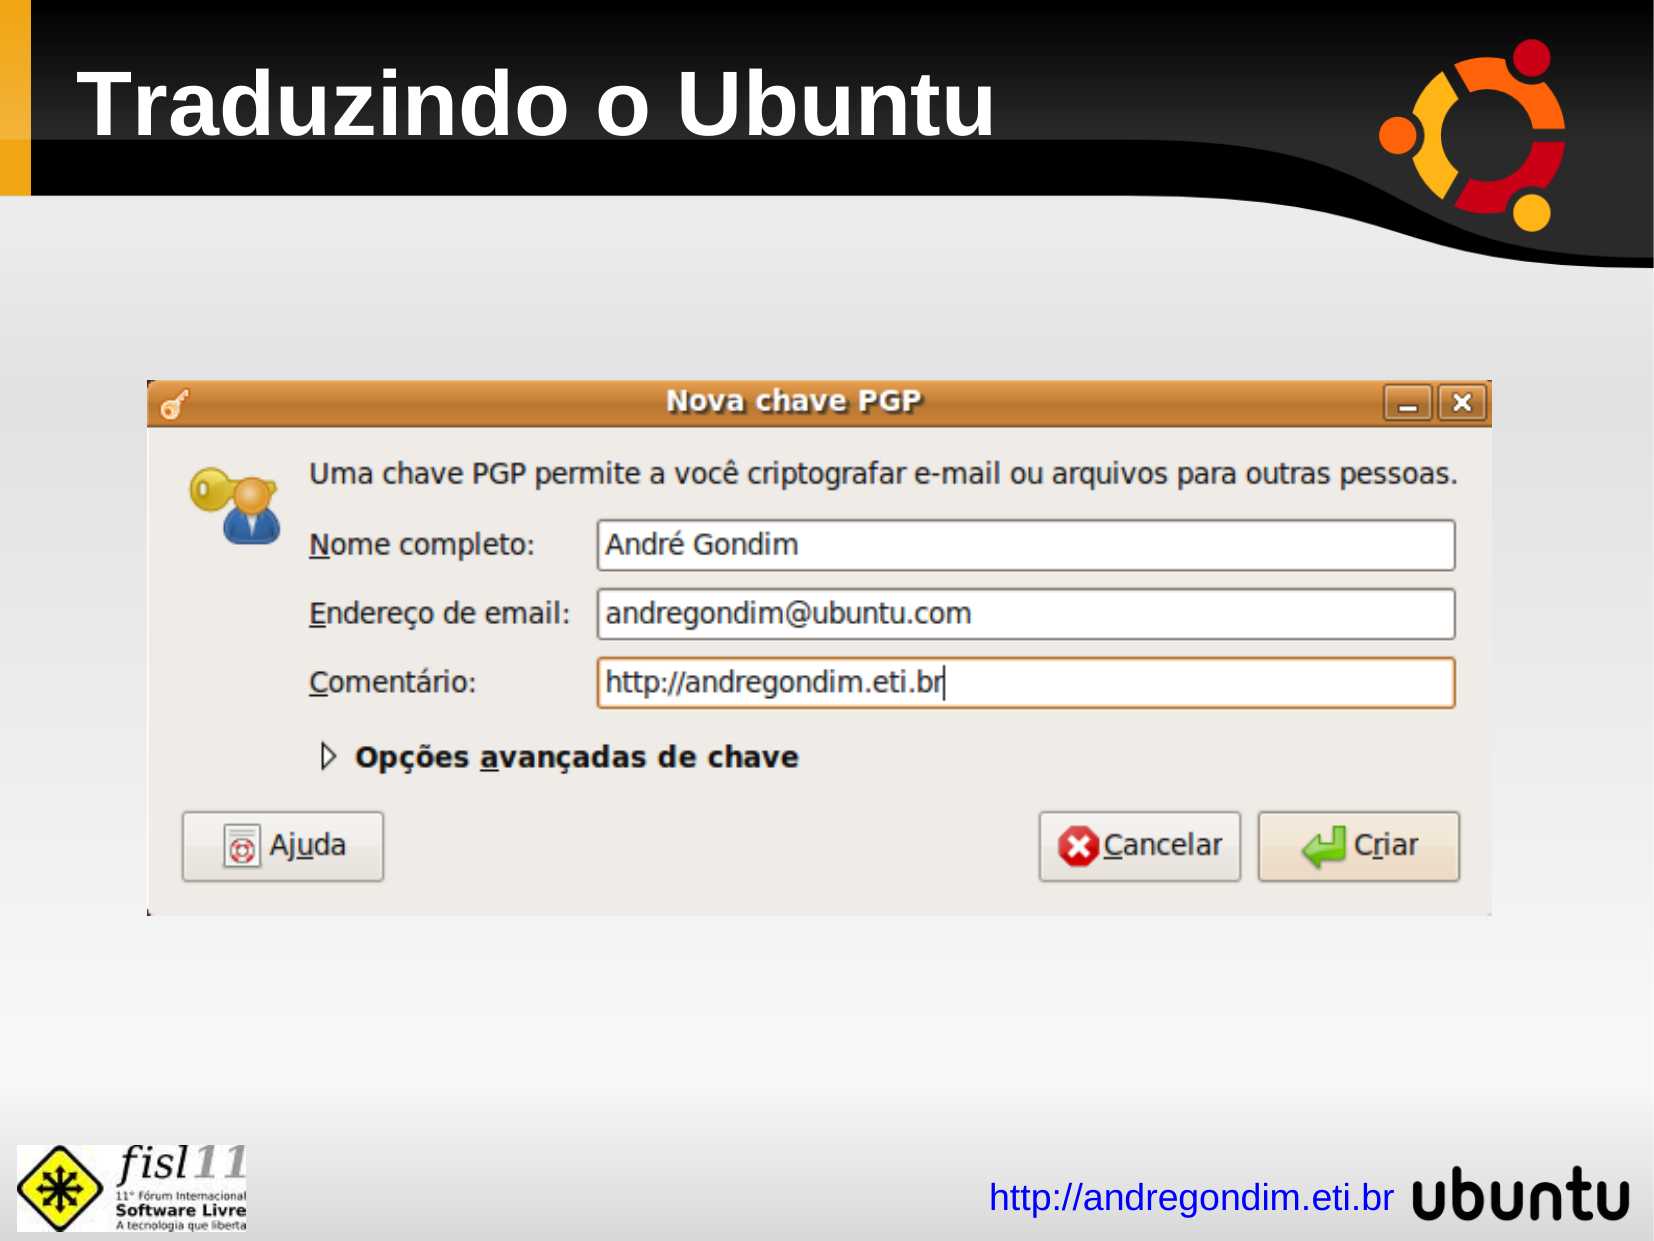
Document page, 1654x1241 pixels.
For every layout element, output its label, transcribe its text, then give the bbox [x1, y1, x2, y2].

picture [0, 0, 1654, 1241]
title Traduzindo o Ubuntu [76, 0, 1565, 208]
